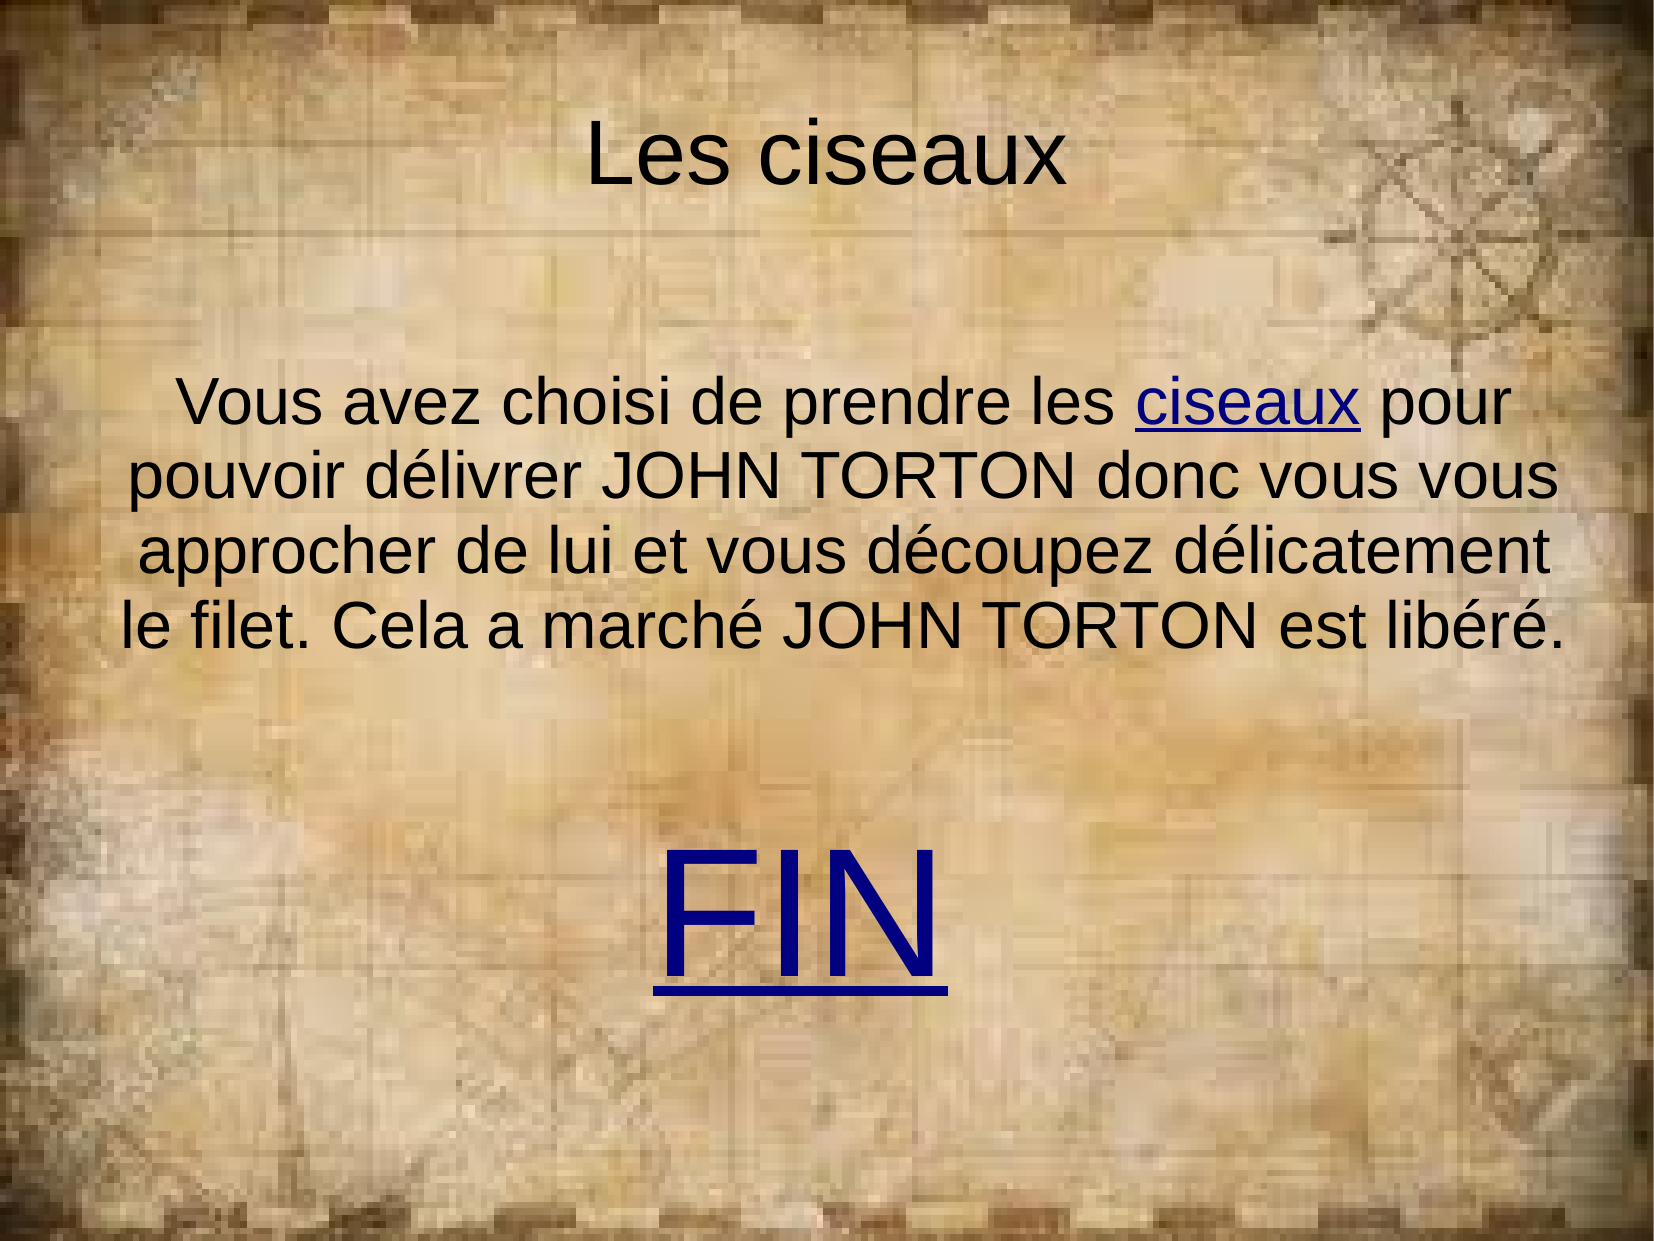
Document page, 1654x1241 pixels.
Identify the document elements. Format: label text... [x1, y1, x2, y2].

text_box FIN [637, 873, 1134, 1023]
subtitle Vous avez choisi de prendre les ciseaux pour pouvoir délivrer JOHN TORTON donc vous vous approcher de lui et vous découpez délicatement le filet. Cela a marché JOHN TORTON est libéré. [82, 153, 1571, 873]
title Les ciseaux [82, 49, 1571, 153]
picture [0, 0, 1654, 1241]
